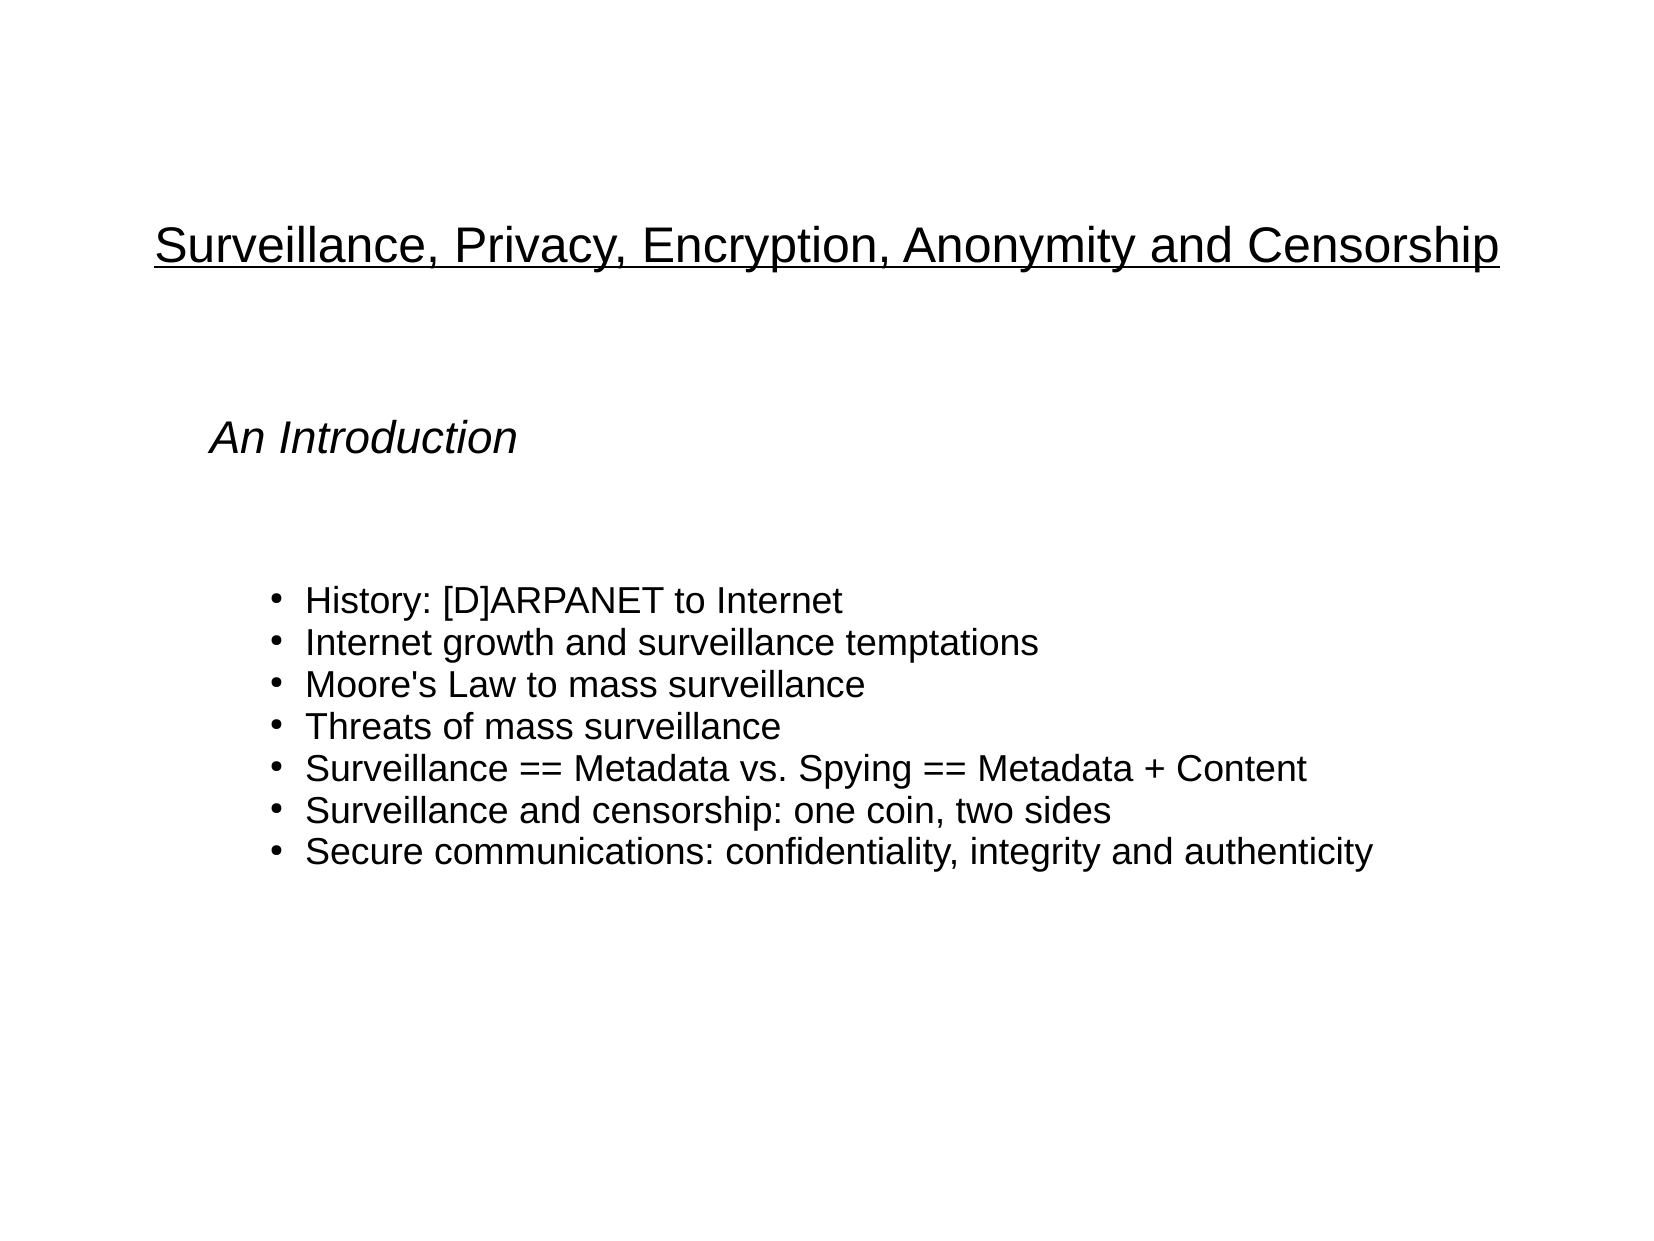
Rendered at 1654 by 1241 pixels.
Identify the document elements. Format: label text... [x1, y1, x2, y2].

text_box An Introduction [195, 405, 534, 472]
text_box History: [D]ARPANET to Internet Internet growth and surveillance temptations Moore's Law to mass surveillance Threats of mass surveillance Surveillance == Metadata vs. Spying == Metadata + Content Surveillance and censorship: one coin, two sides Secure communications: confidentiality, integrity and authenticity [255, 571, 1389, 881]
text_box Surveillance, Privacy, Encryption, Anonymity and Censorship [139, 210, 1516, 281]
